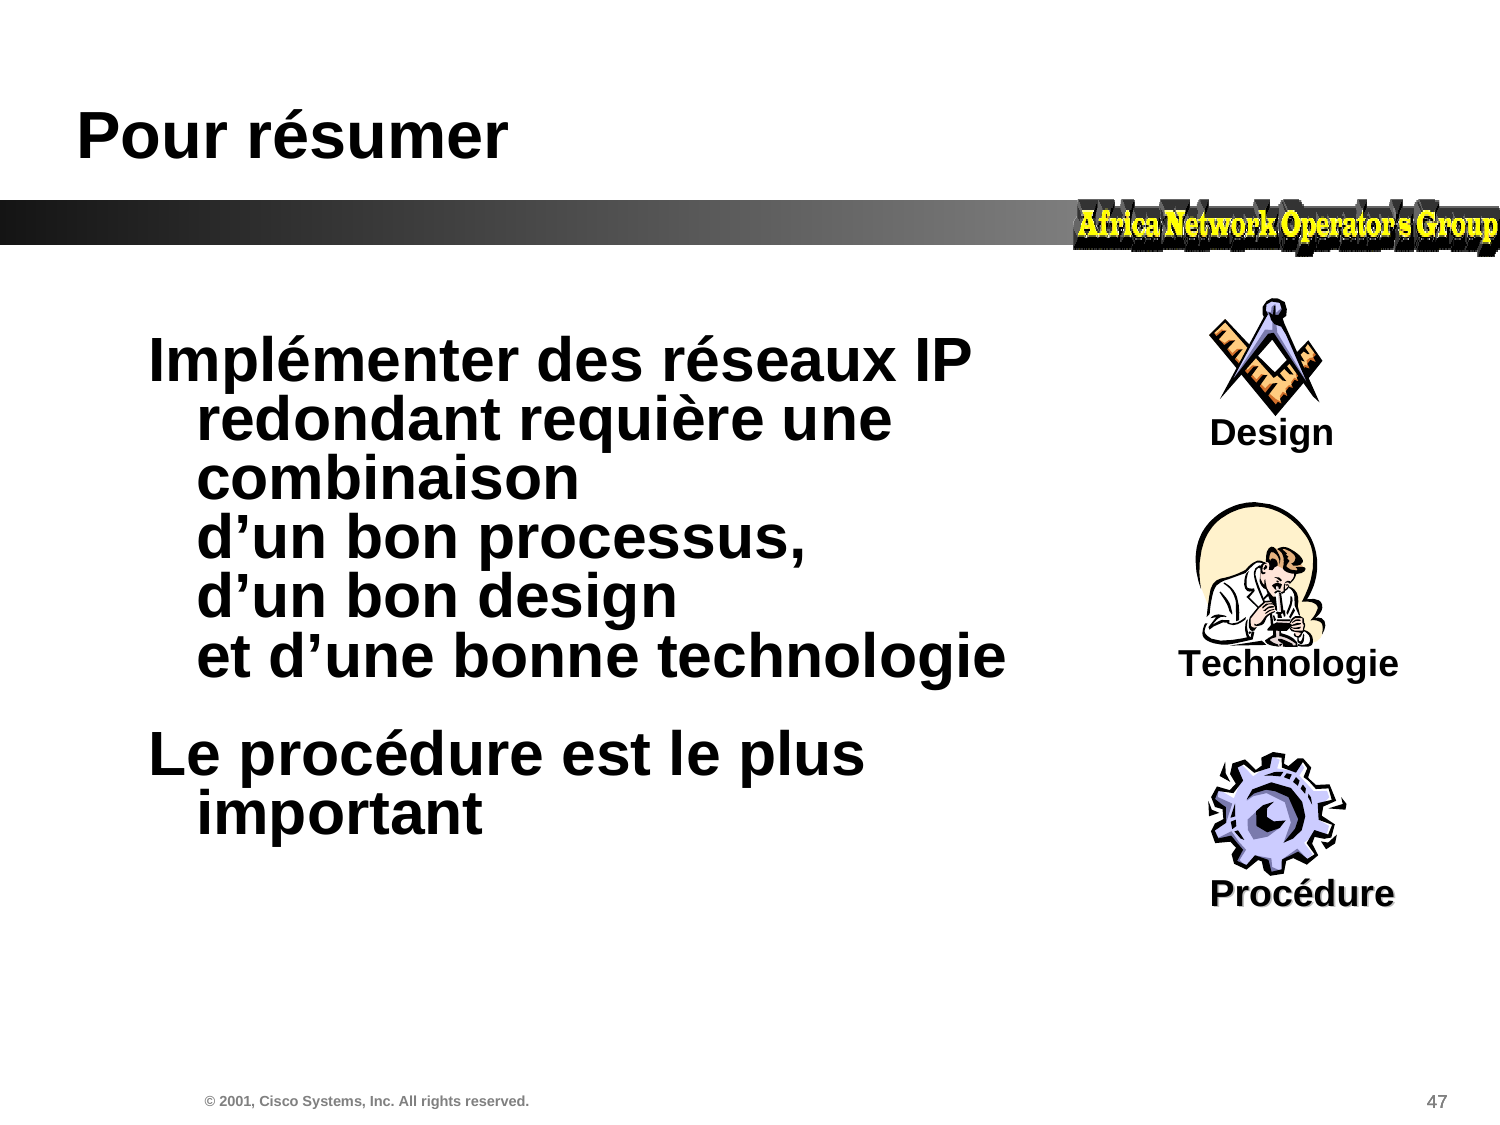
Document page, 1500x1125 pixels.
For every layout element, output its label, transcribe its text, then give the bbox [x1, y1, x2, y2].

picture [1209, 297, 1324, 405]
title Pour résumer [62, 41, 1314, 180]
picture [1070, 180, 1500, 275]
list Implémenter des réseaux IP redondant requière une combinaison d’un bon processus, d’un bon design et d’une bonne technologie Le procédure est le plus important [84, 281, 1134, 899]
picture [1195, 501, 1327, 636]
text_box Design [1197, 405, 1347, 460]
picture [1208, 751, 1348, 866]
text_box Procédure [1197, 866, 1407, 921]
text_box Technologie [1166, 636, 1412, 692]
